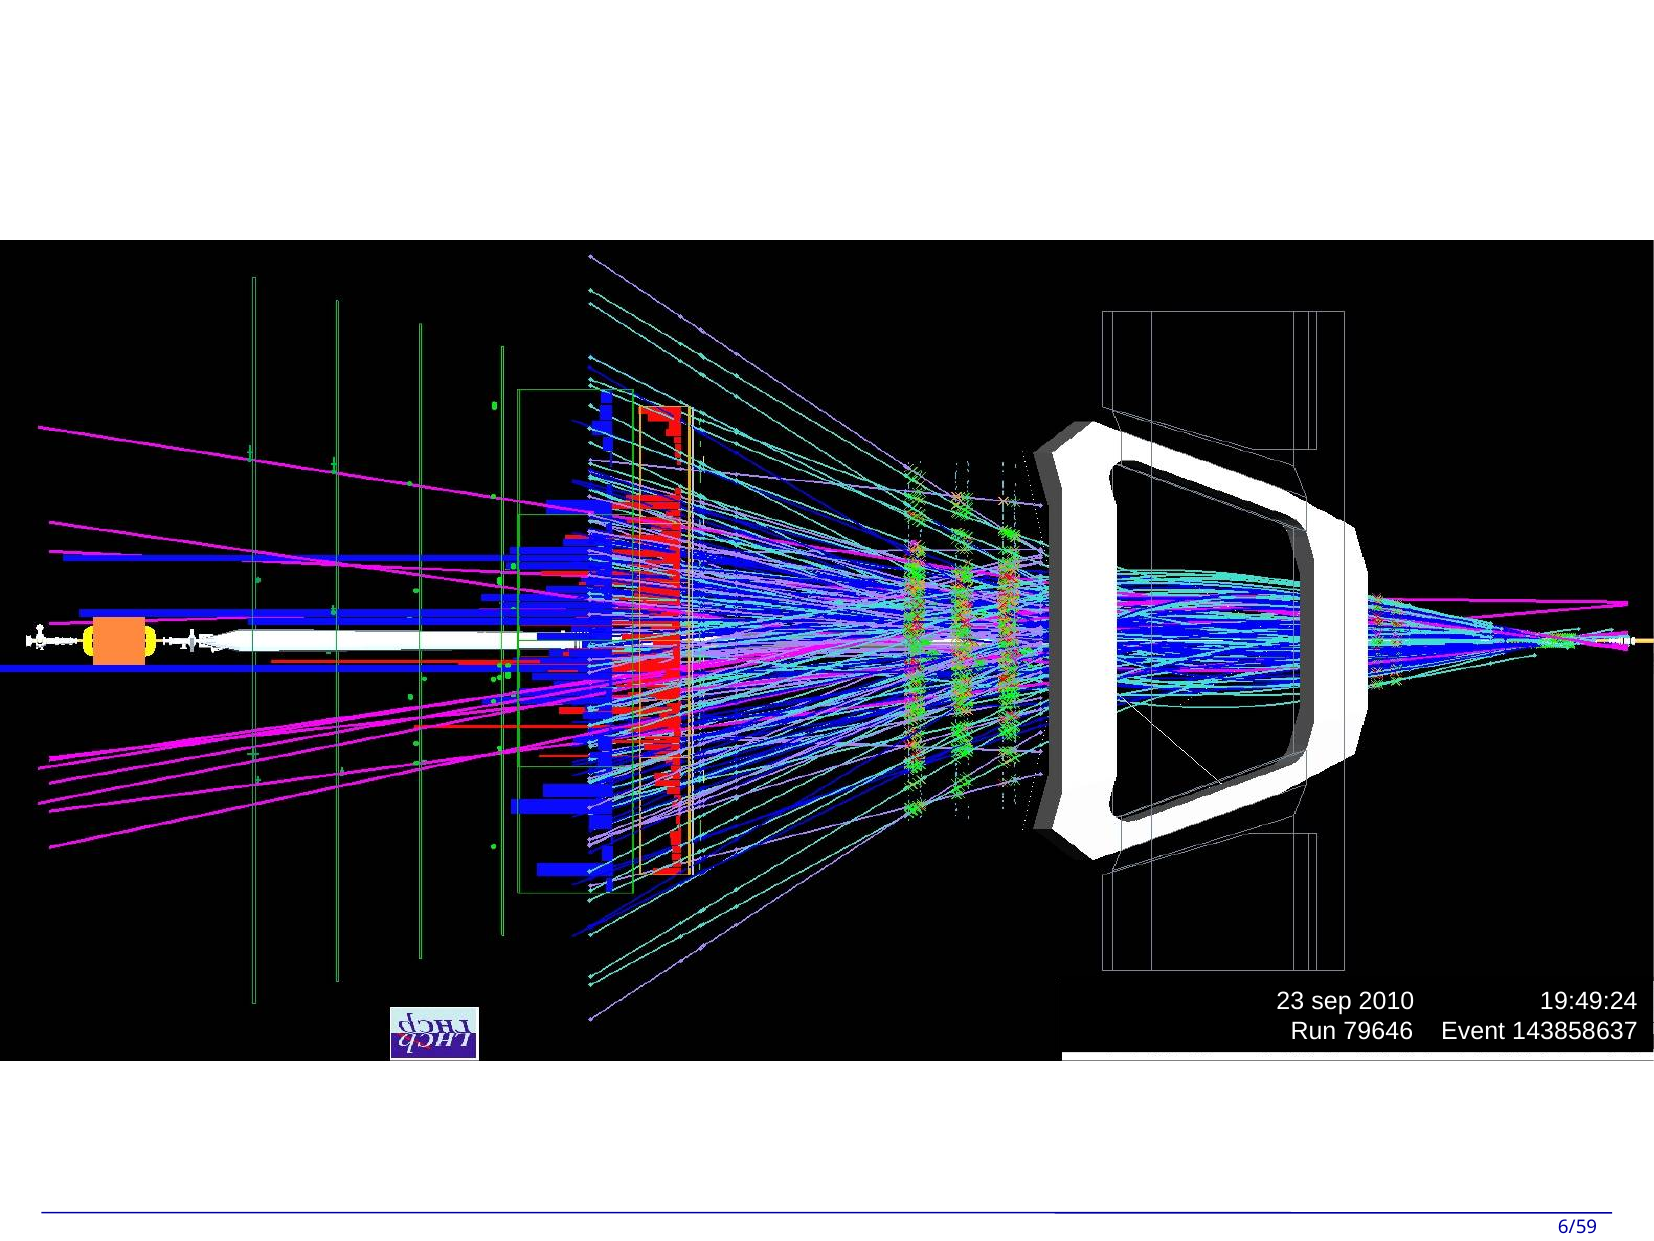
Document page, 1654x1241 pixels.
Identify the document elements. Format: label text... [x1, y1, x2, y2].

text_box 23 sep 2010 19:49:24 Run 79646 Event 143858637 [1060, 976, 1654, 1053]
picture [0, 240, 1654, 1061]
